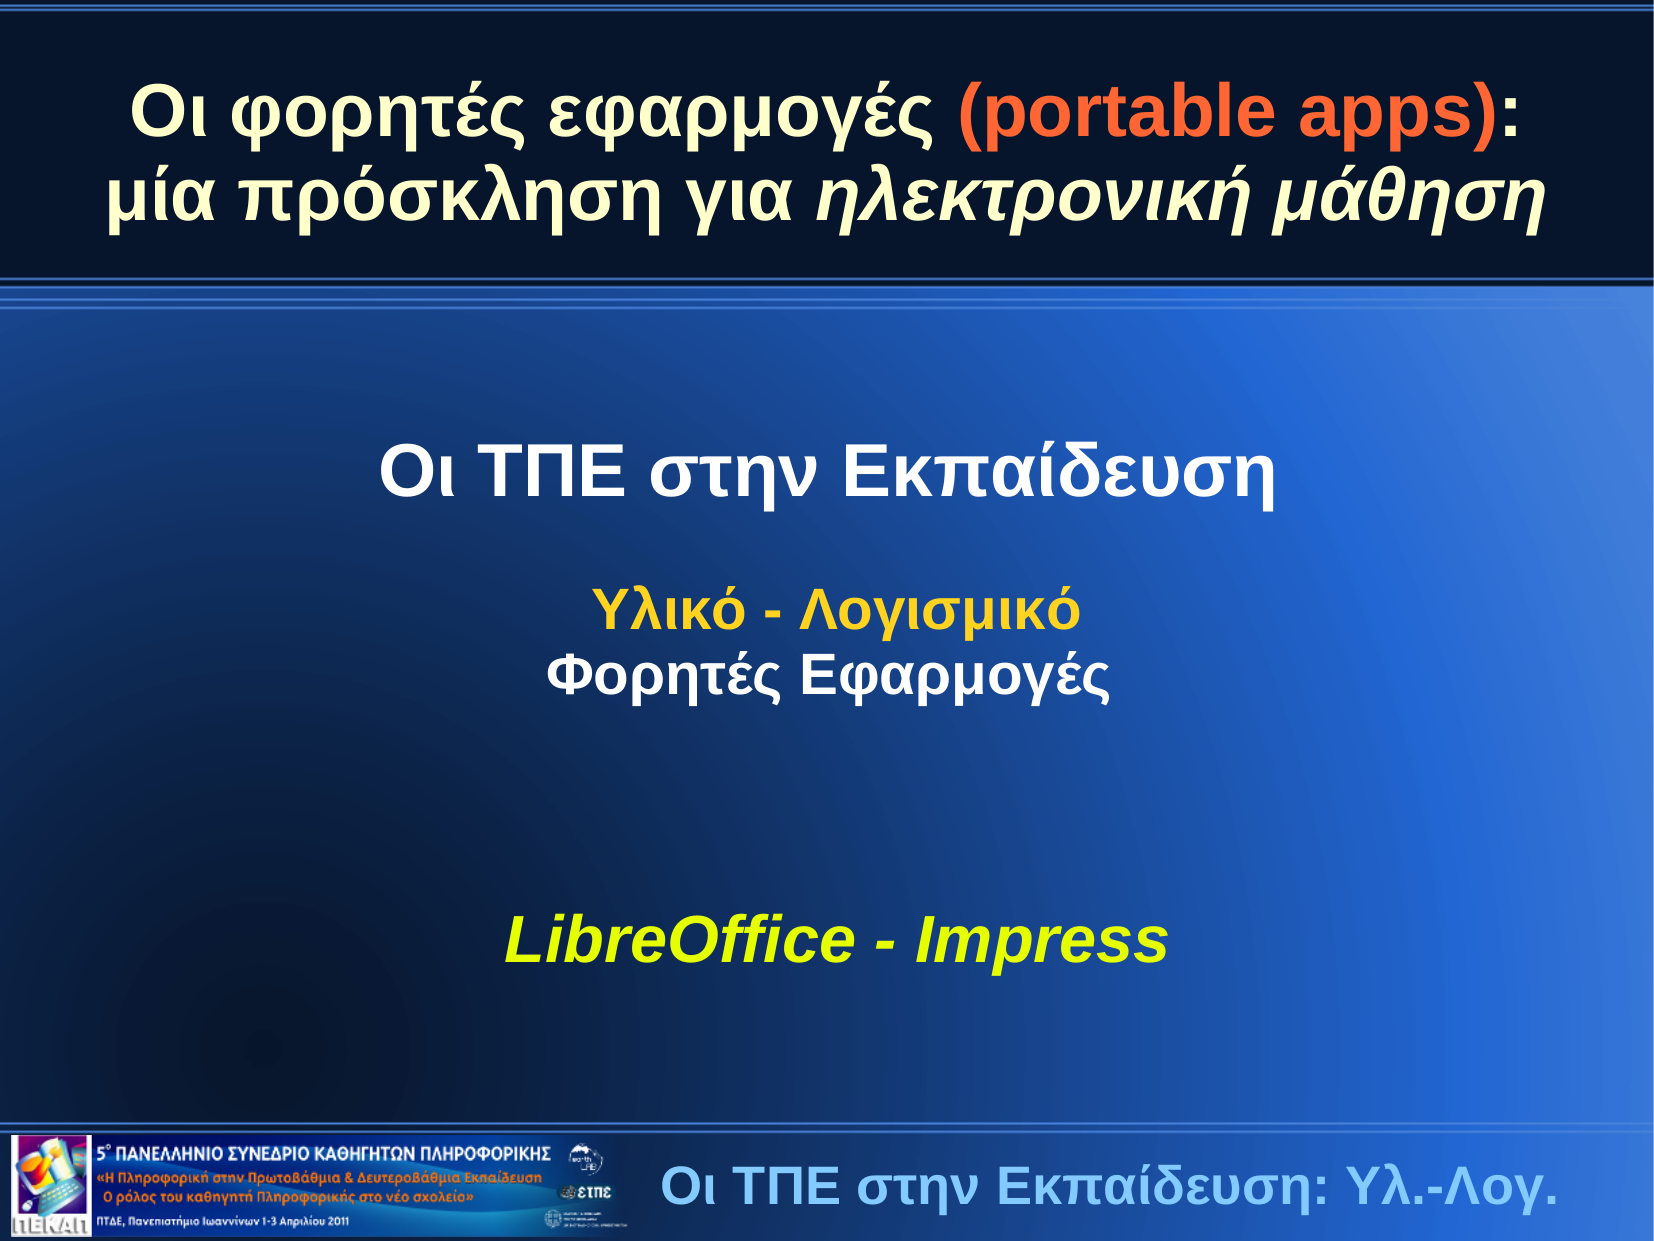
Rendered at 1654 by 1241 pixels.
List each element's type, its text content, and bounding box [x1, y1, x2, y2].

picture [0, 0, 1654, 1241]
text_box Οι ΤΠΕ στην Εκπαίδευση: Υλ.-Λογ. [660, 1155, 1619, 1218]
title Οι φορητές εφαρμογές (portable apps): μία πρόσκληση για ηλεκτρονική μάθηση [82, 49, 1571, 257]
subtitle Οι ΤΠΕ στην Εκπαίδευση Υλικό - Λογισμικό Φορητές Εφαρμογές LibreOffice - Impress [41, 422, 1617, 1047]
